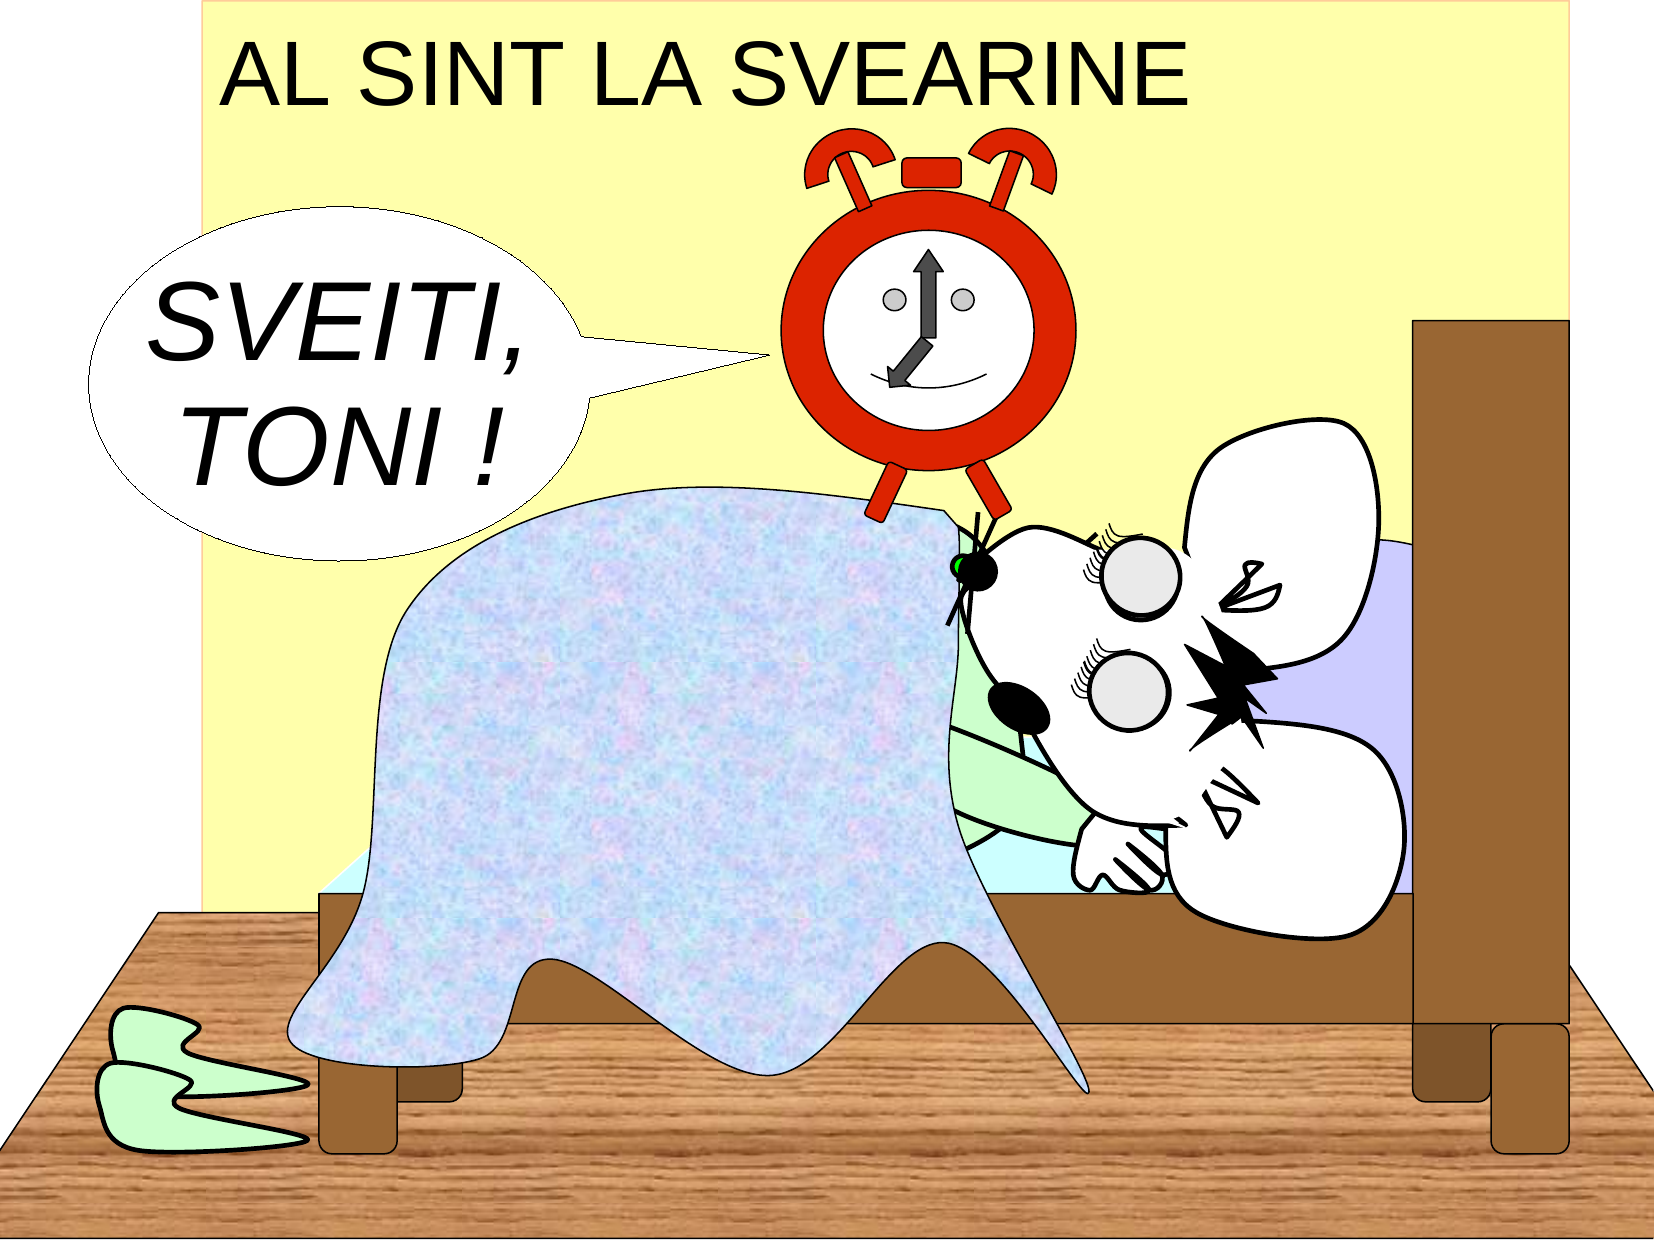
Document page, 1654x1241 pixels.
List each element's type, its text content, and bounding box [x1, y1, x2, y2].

text_box AL SINT LA SVEARINE [204, 21, 1211, 267]
text_box SVEITI, TONI ! [88, 206, 770, 562]
text_box [0, 0, 1654, 1239]
